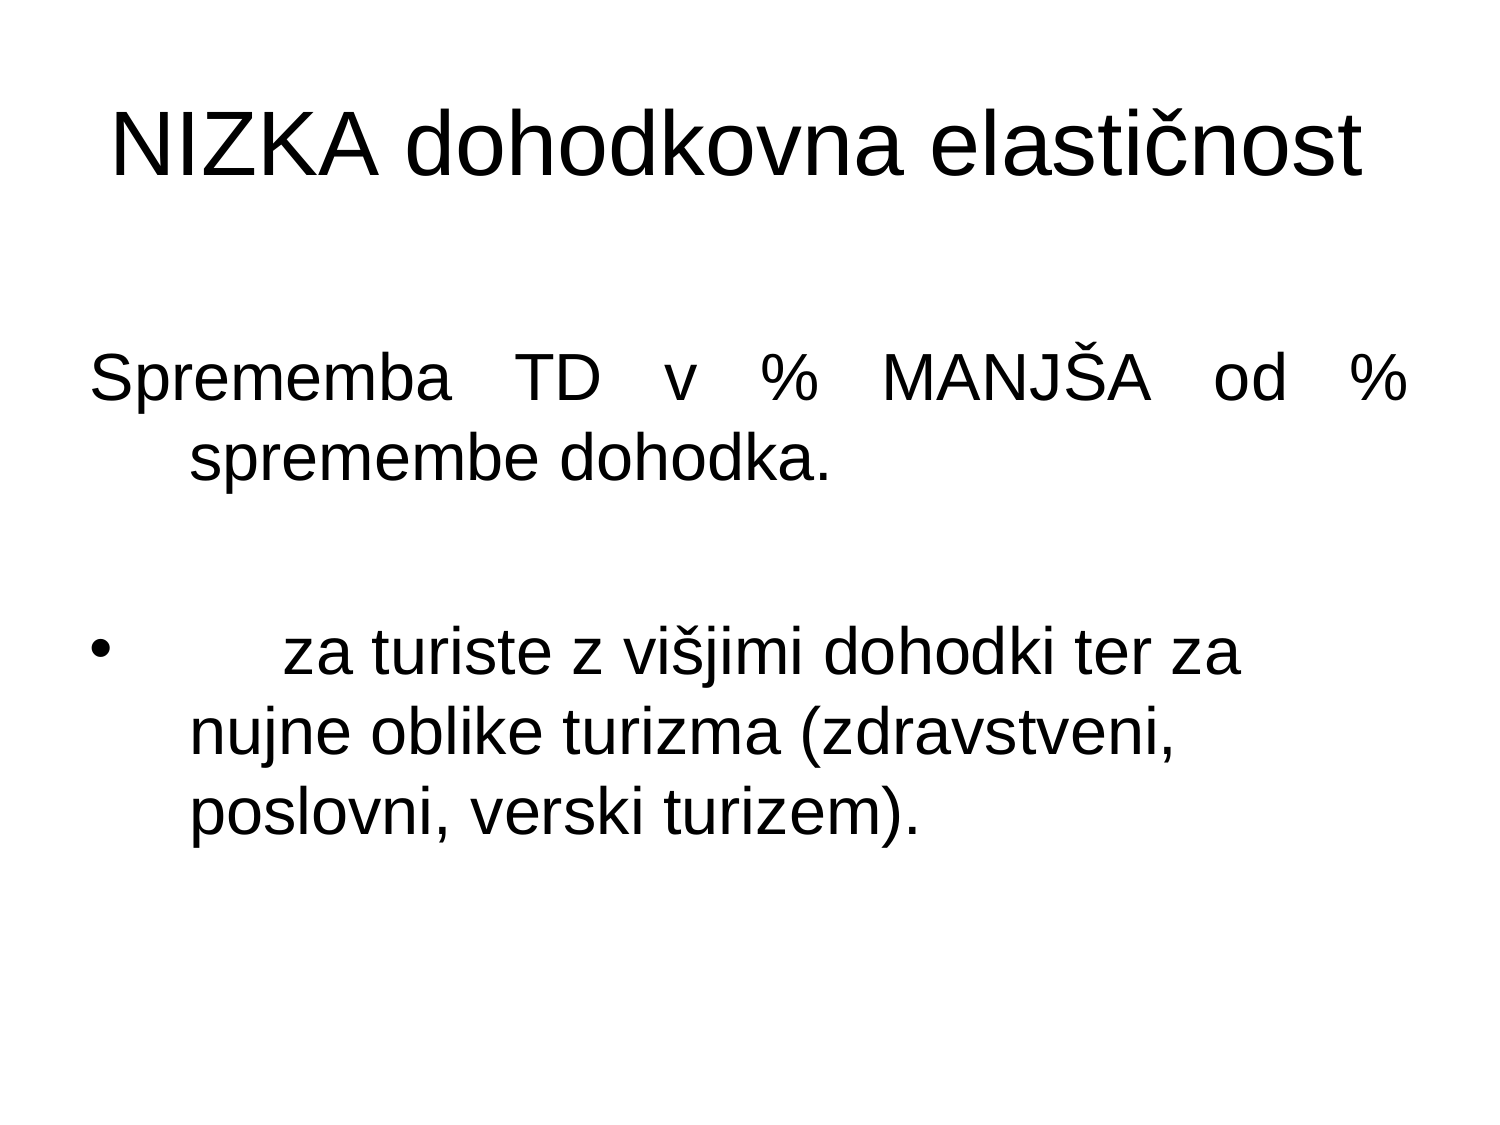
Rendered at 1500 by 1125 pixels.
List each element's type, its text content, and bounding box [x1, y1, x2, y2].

list Sprememba TD v % MANJŠA od % spremembe dohodka. za turiste z višjimi dohodki ter za nujne oblike turizma (zdravstveni, poslovni, verski turizem). [75, 326, 1426, 1006]
title NIZKA dohodkovna elastičnost [75, 45, 1426, 233]
